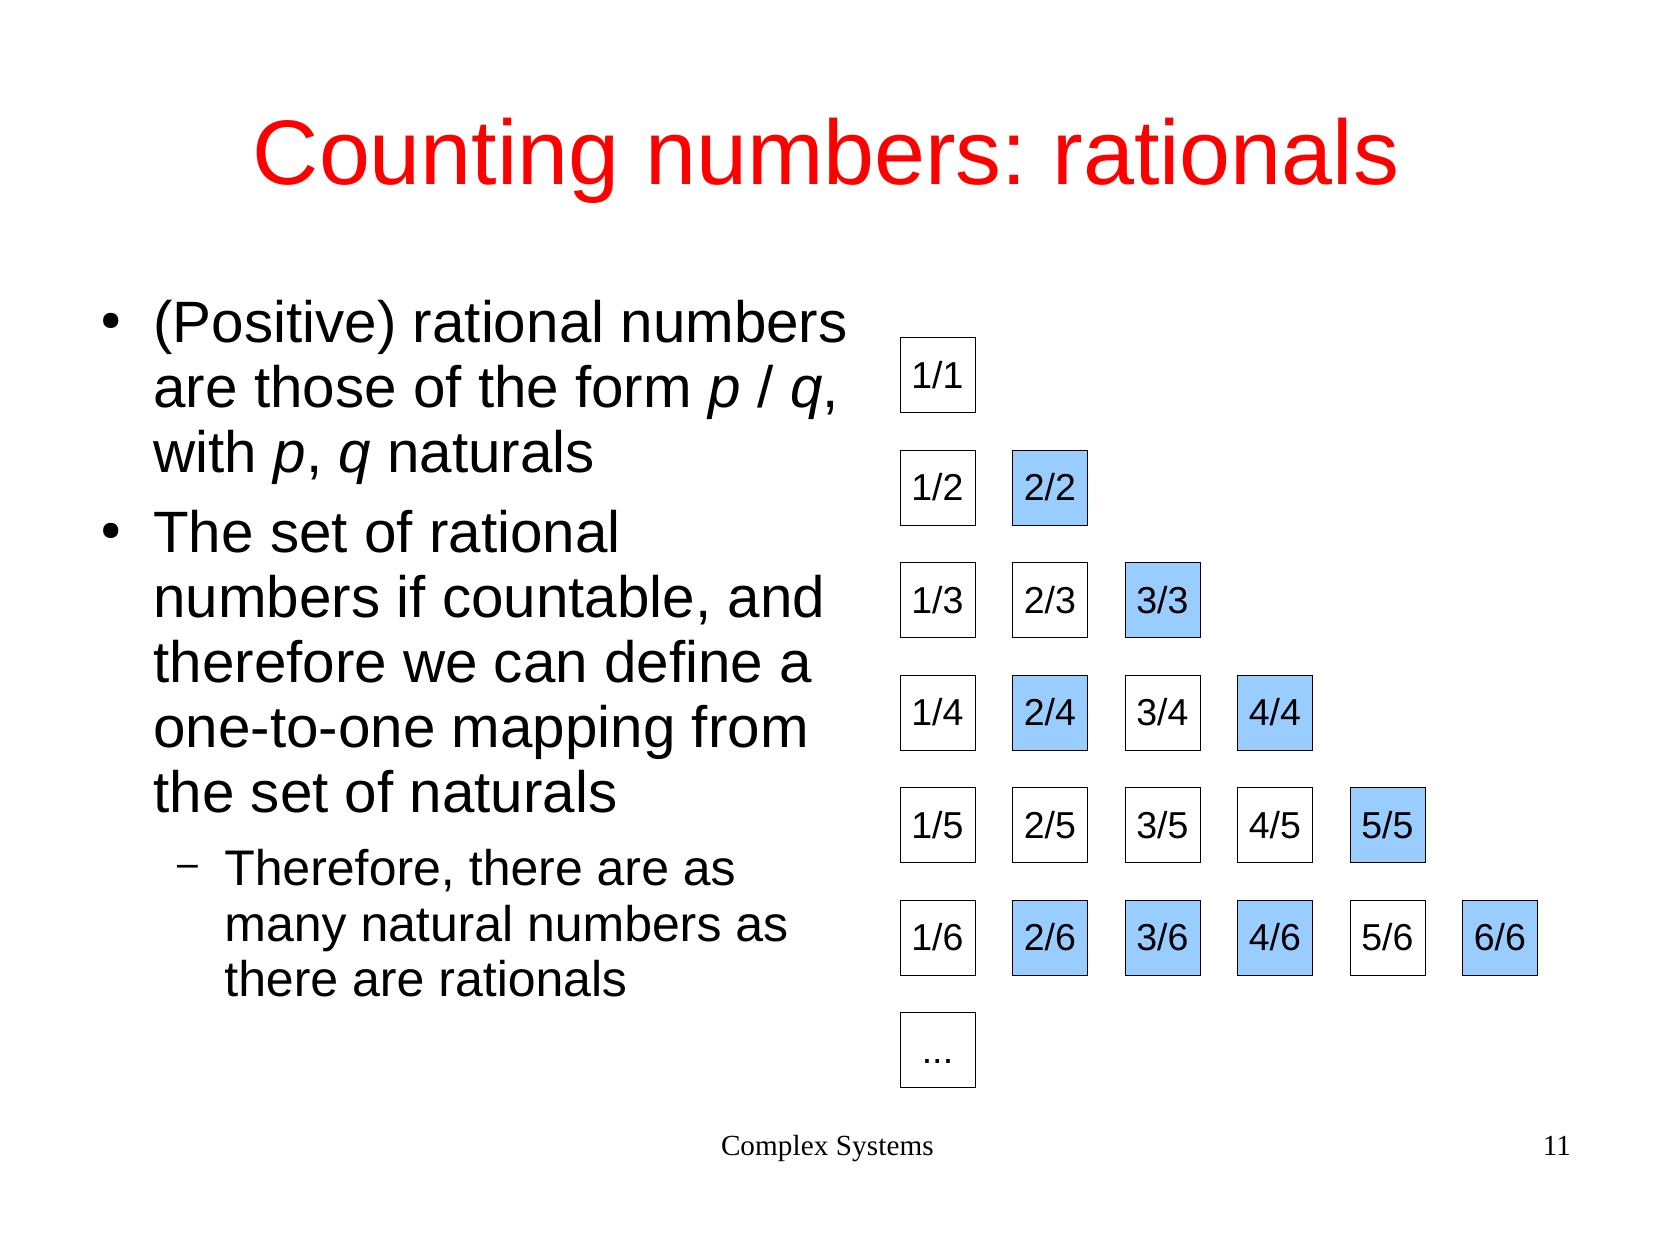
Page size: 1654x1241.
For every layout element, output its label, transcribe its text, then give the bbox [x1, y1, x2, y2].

text_box 1/1 [900, 337, 976, 413]
text_box 4/5 [1237, 787, 1313, 863]
text_box 1/5 [900, 787, 976, 863]
text_box 6/6 [1462, 900, 1538, 976]
text_box 4/6 [1237, 900, 1313, 976]
text_box 2/5 [1012, 787, 1088, 863]
text_box 2/3 [1012, 562, 1088, 638]
text_box 4/4 [1237, 675, 1313, 751]
text_box 2/2 [1012, 450, 1088, 526]
text_box 2/4 [1012, 675, 1088, 751]
text_box 1/3 [900, 562, 976, 638]
text_box 1/6 [900, 900, 976, 976]
text_box 5/5 [1350, 787, 1426, 863]
text_box 1/4 [900, 675, 976, 751]
text_box 5/6 [1350, 900, 1426, 976]
text_box ... [900, 1012, 976, 1088]
list (Positive) rational numbers are those of the form p / q, with p, q naturals The set of rational numbers if countable, and therefore we can define a one-to-one mapping from the set of naturals Therefore, there are as many natural numbers as there are rationals [82, 290, 863, 1109]
text_box 1/2 [900, 450, 976, 526]
text_box 3/6 [1125, 900, 1201, 976]
text_box 3/4 [1125, 675, 1201, 751]
text_box 3/3 [1125, 562, 1201, 638]
text_box 2/6 [1012, 900, 1088, 976]
title Counting numbers: rationals [82, 49, 1571, 257]
text_box 3/5 [1125, 787, 1201, 863]
